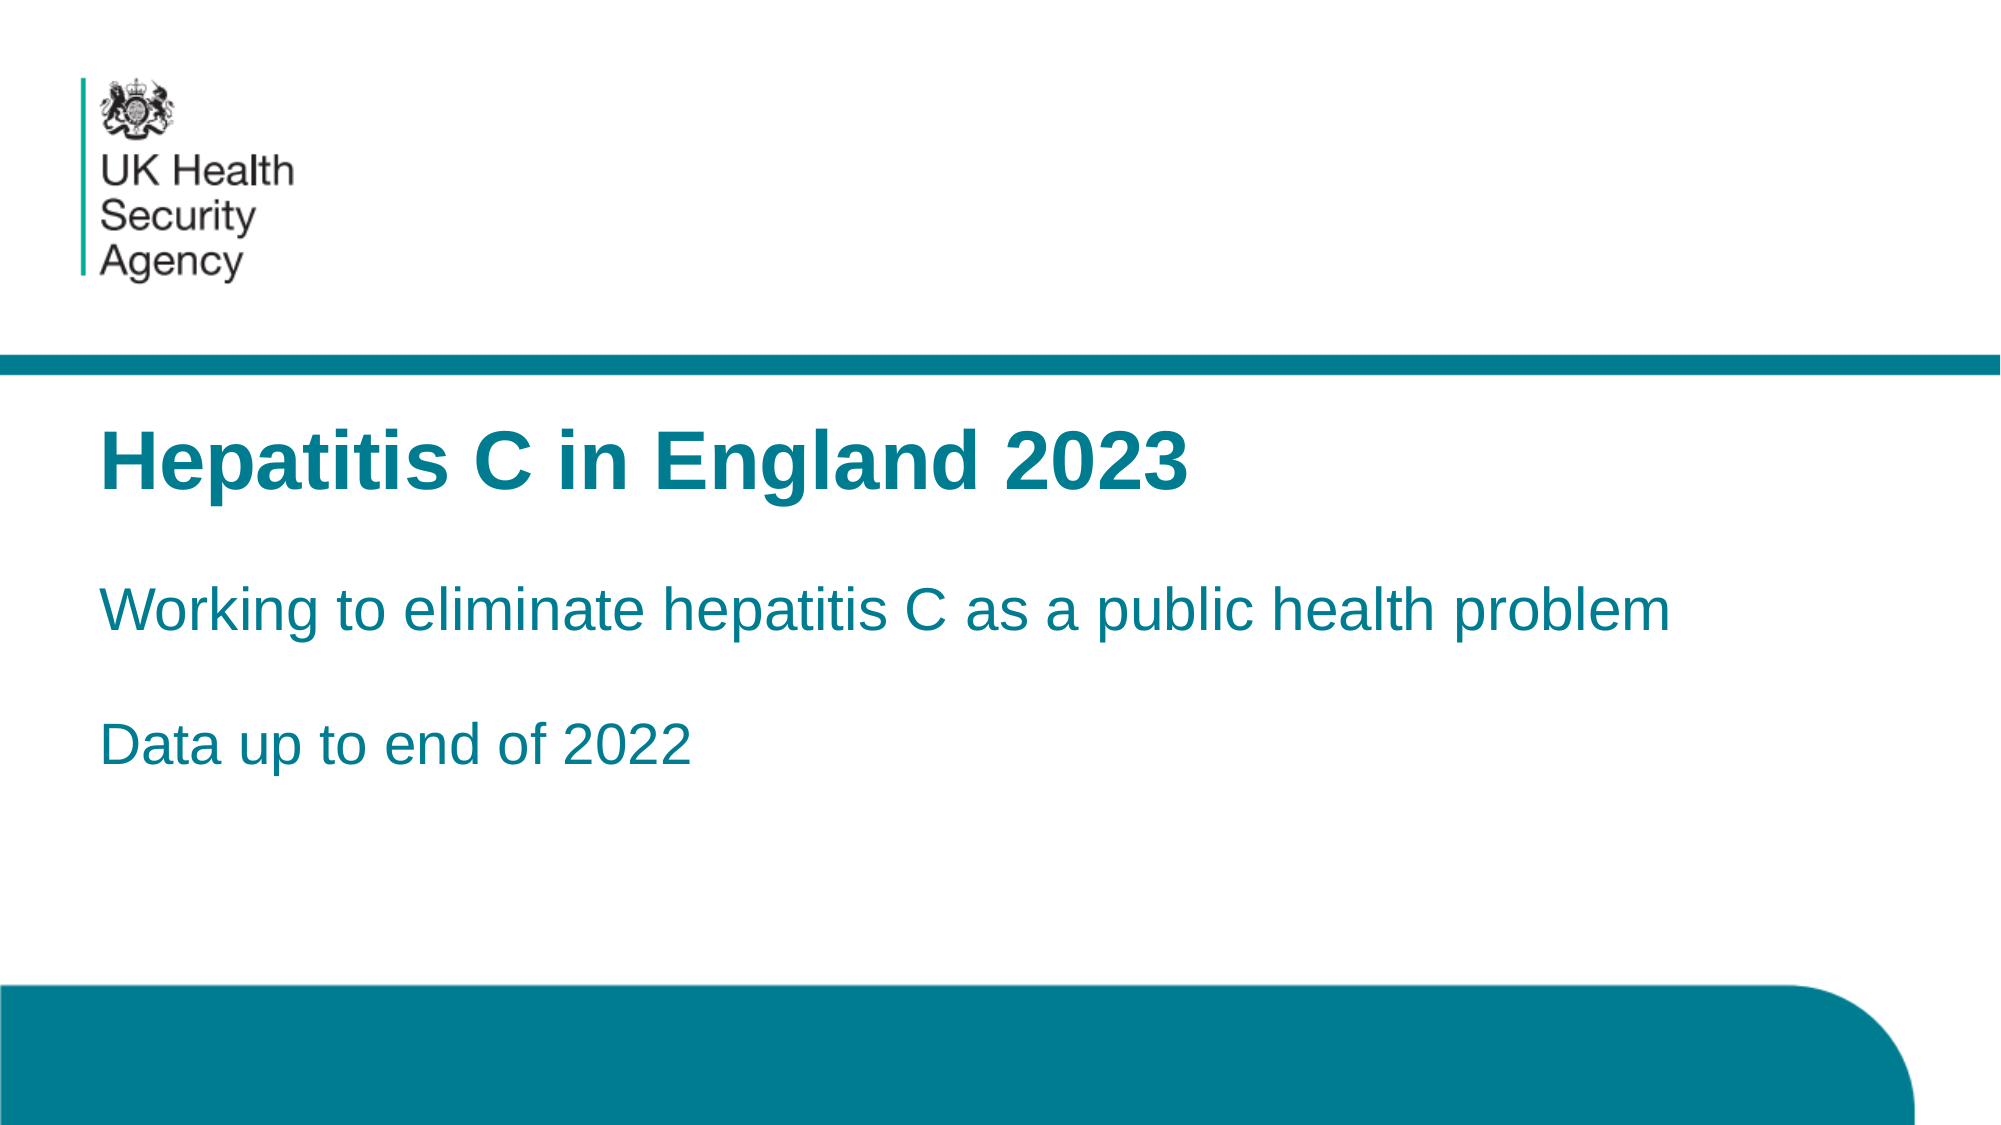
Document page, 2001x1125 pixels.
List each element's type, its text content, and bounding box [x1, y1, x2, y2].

title Hepatitis C in England 2023 Working to eliminate hepatitis C as a public health problem Data up to end of 2022 [84, 414, 1804, 908]
